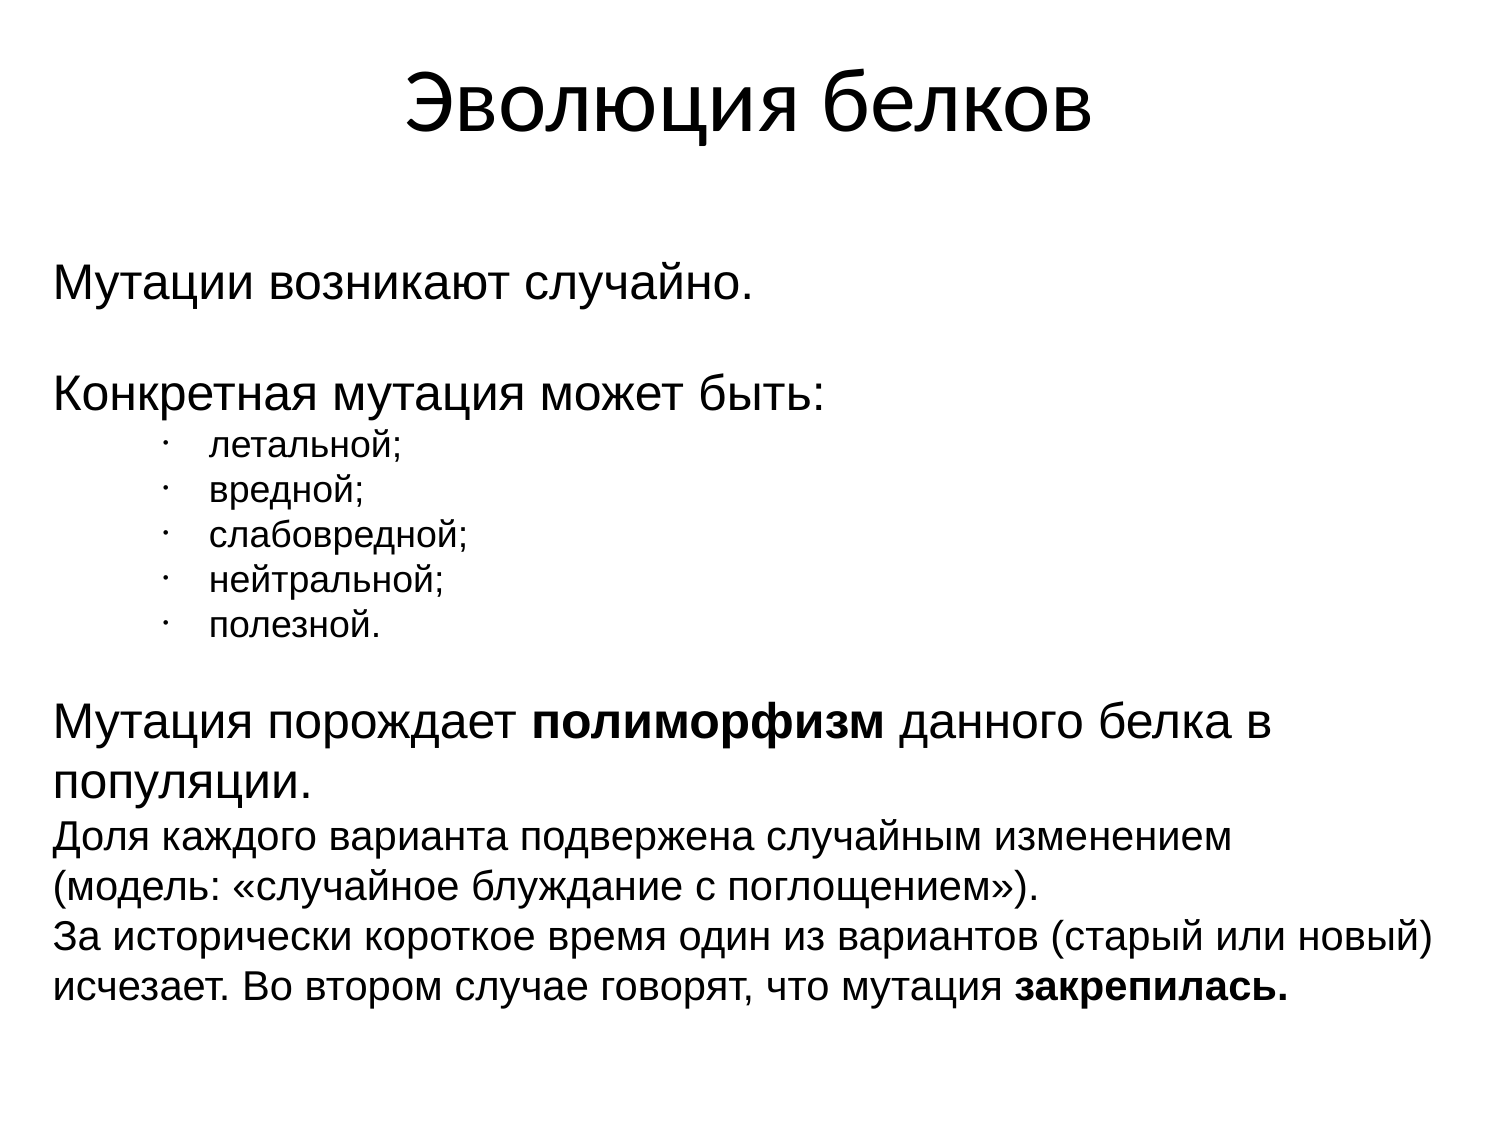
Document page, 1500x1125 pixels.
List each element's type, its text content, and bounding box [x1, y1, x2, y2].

text_box Мутации возникают случайно. Конкретная мутация может быть: летальной; вредной; слабовредной; нейтральной; полезной. [37, 174, 1413, 653]
text_box Мутация порождает полиморфизм данного белка в популяции. Доля каждого варианта подвержена случайным изменением (модель: «случайное блуждание с поглощением»). За исторически короткое время один из вариантов (старый или новый) исчезает. Во втором случае говорят, что мутация закрепилась. [37, 673, 1450, 1017]
title Эволюция белков [112, 24, 1388, 174]
